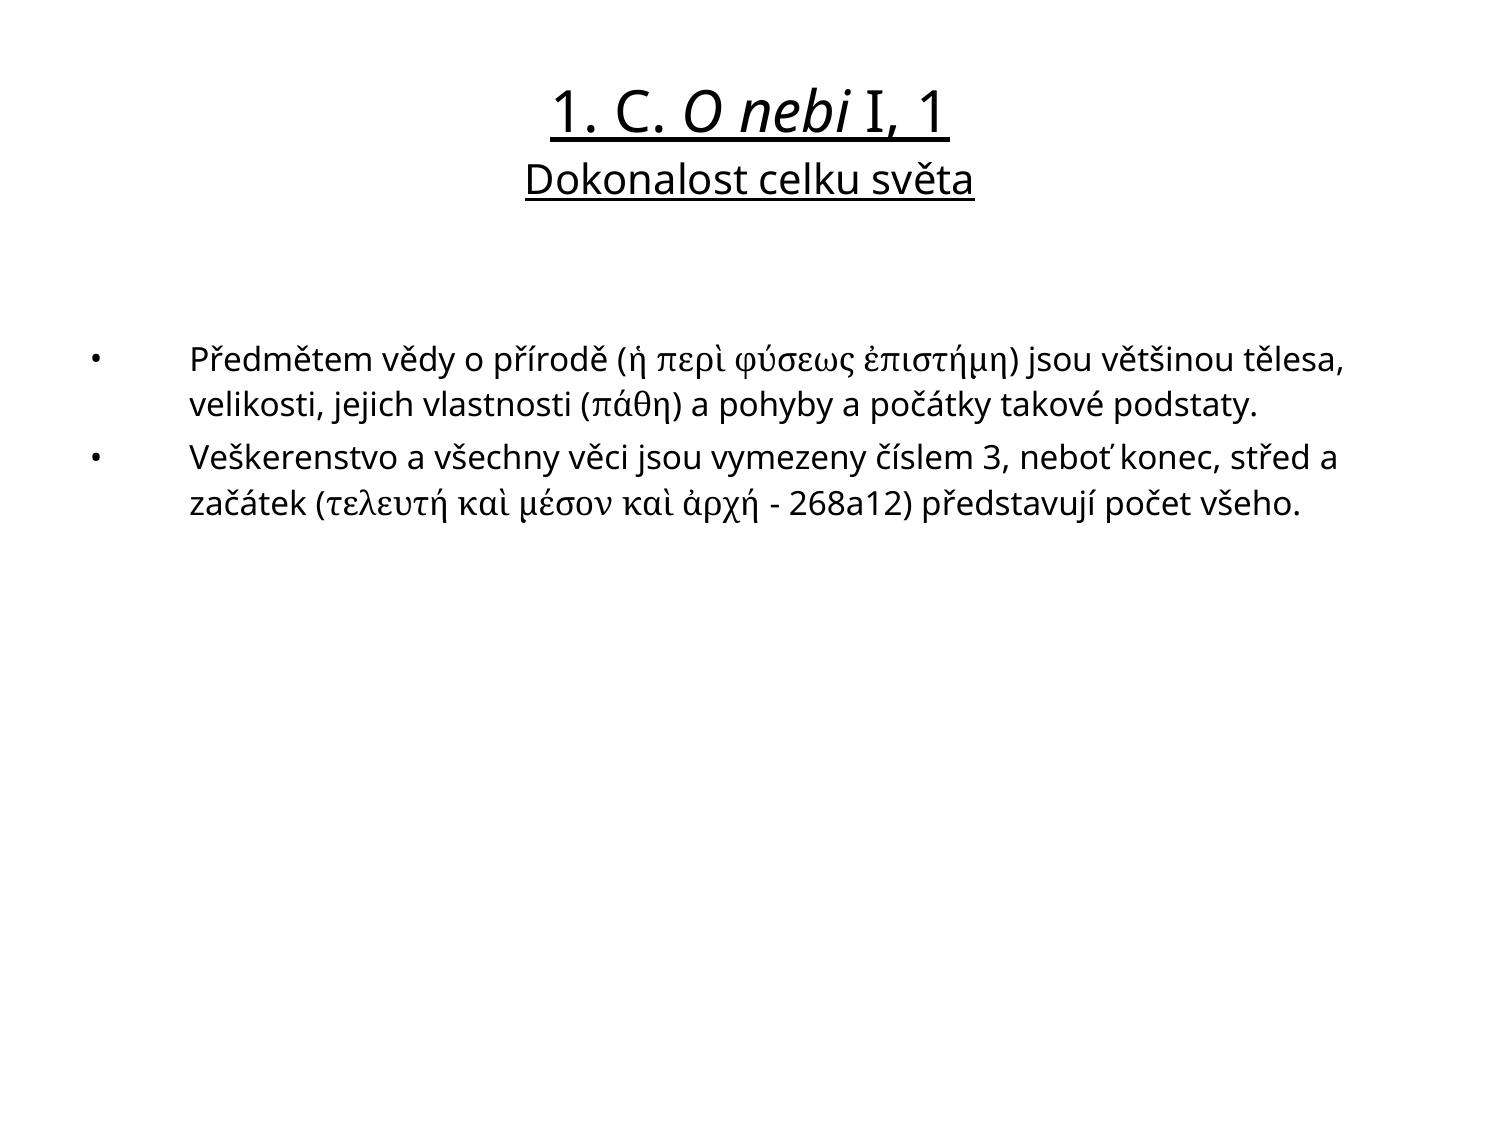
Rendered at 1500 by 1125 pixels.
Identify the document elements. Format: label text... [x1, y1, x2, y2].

title 1. C. O nebi I, 1 Dokonalost celku světa [75, 45, 1426, 233]
list Předmětem vědy o přírodě (ἡ περὶ φύσεως ἐπιστήμη) jsou většinou tělesa, velikosti, jejich vlastnosti (πάθη) a pohyby a počátky takové podstaty. Veškerenstvo a všechny věci jsou vymezeny číslem 3, neboť konec, střed a začátek (τελευτή καὶ μέσον καὶ ἀρχή - 268a12) představují počet všeho. [75, 262, 1426, 1058]
